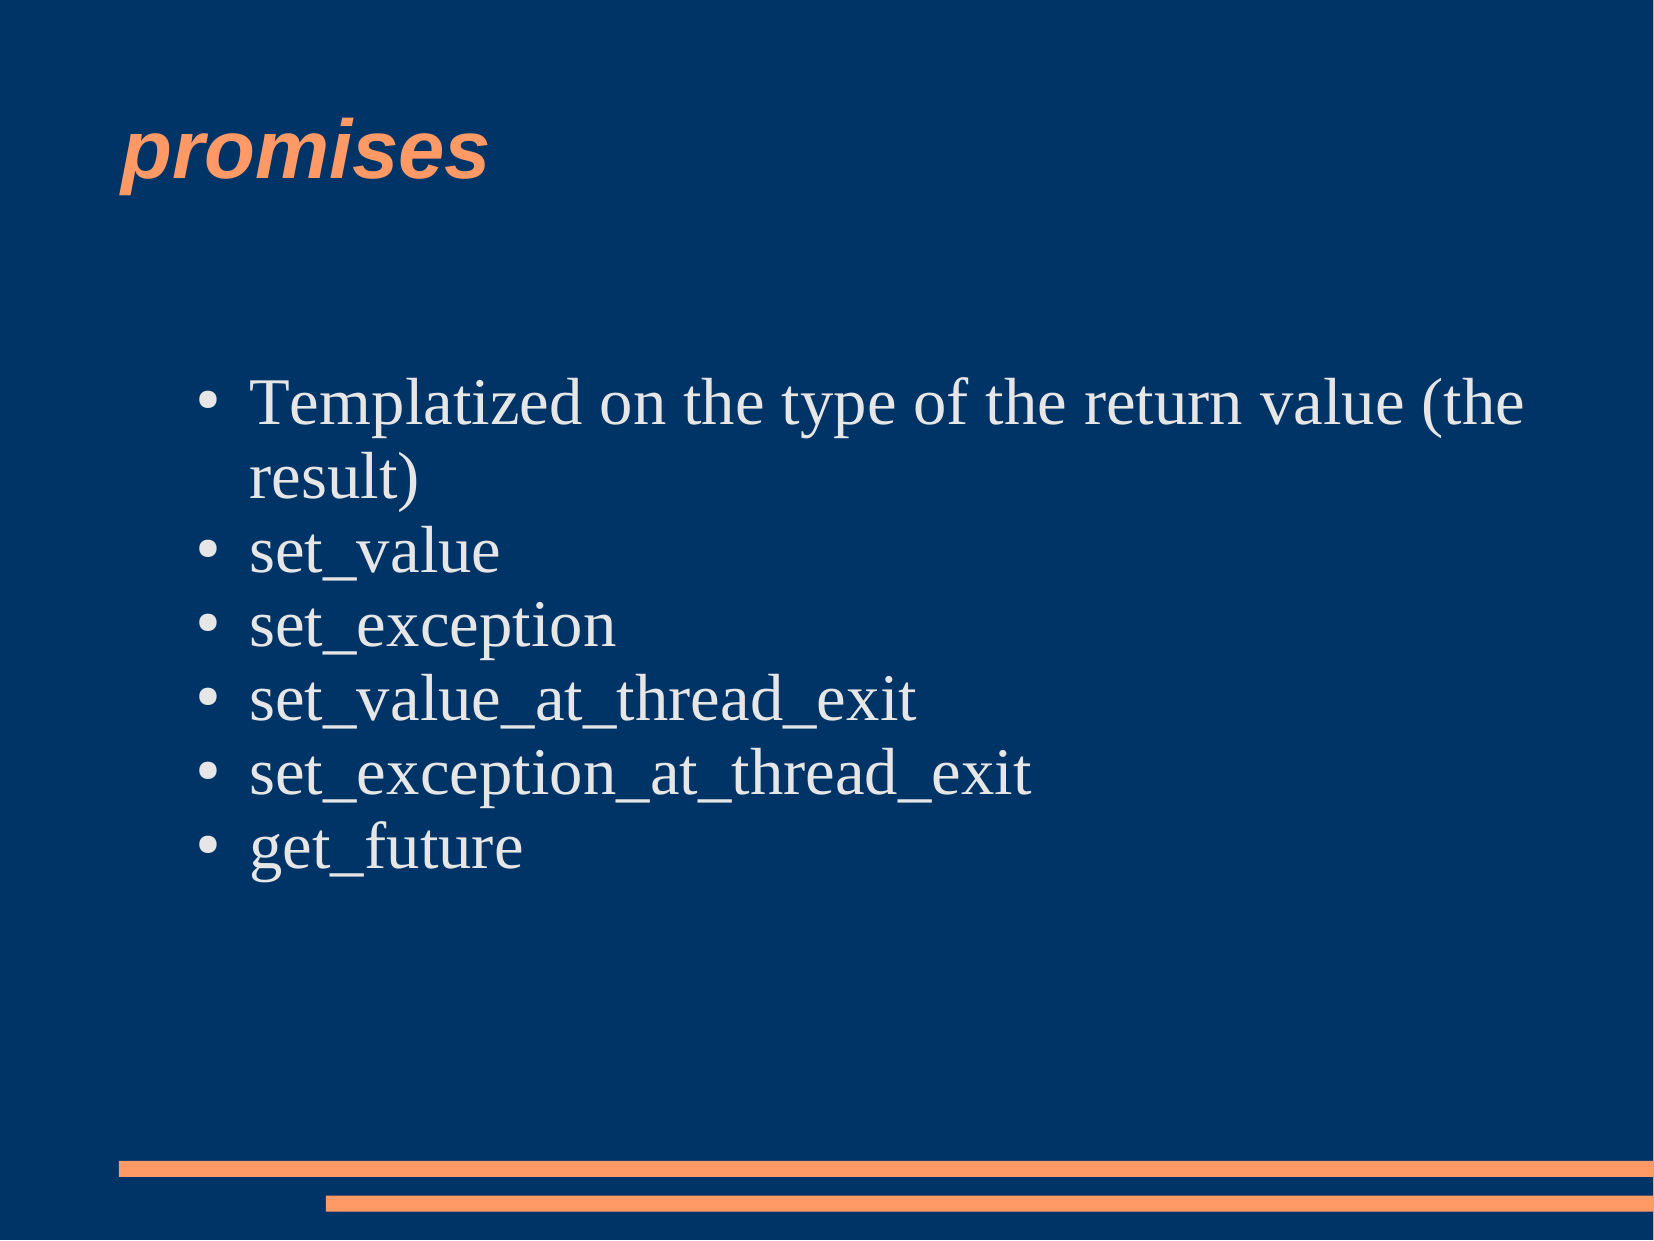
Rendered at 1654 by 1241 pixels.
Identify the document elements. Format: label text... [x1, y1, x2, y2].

title promises [121, 46, 1534, 254]
list Templatized on the type of the return value (the result) set_value set_exception set_value_at_thread_exit set_exception_at_thread_exit get_future [178, 364, 1570, 1147]
